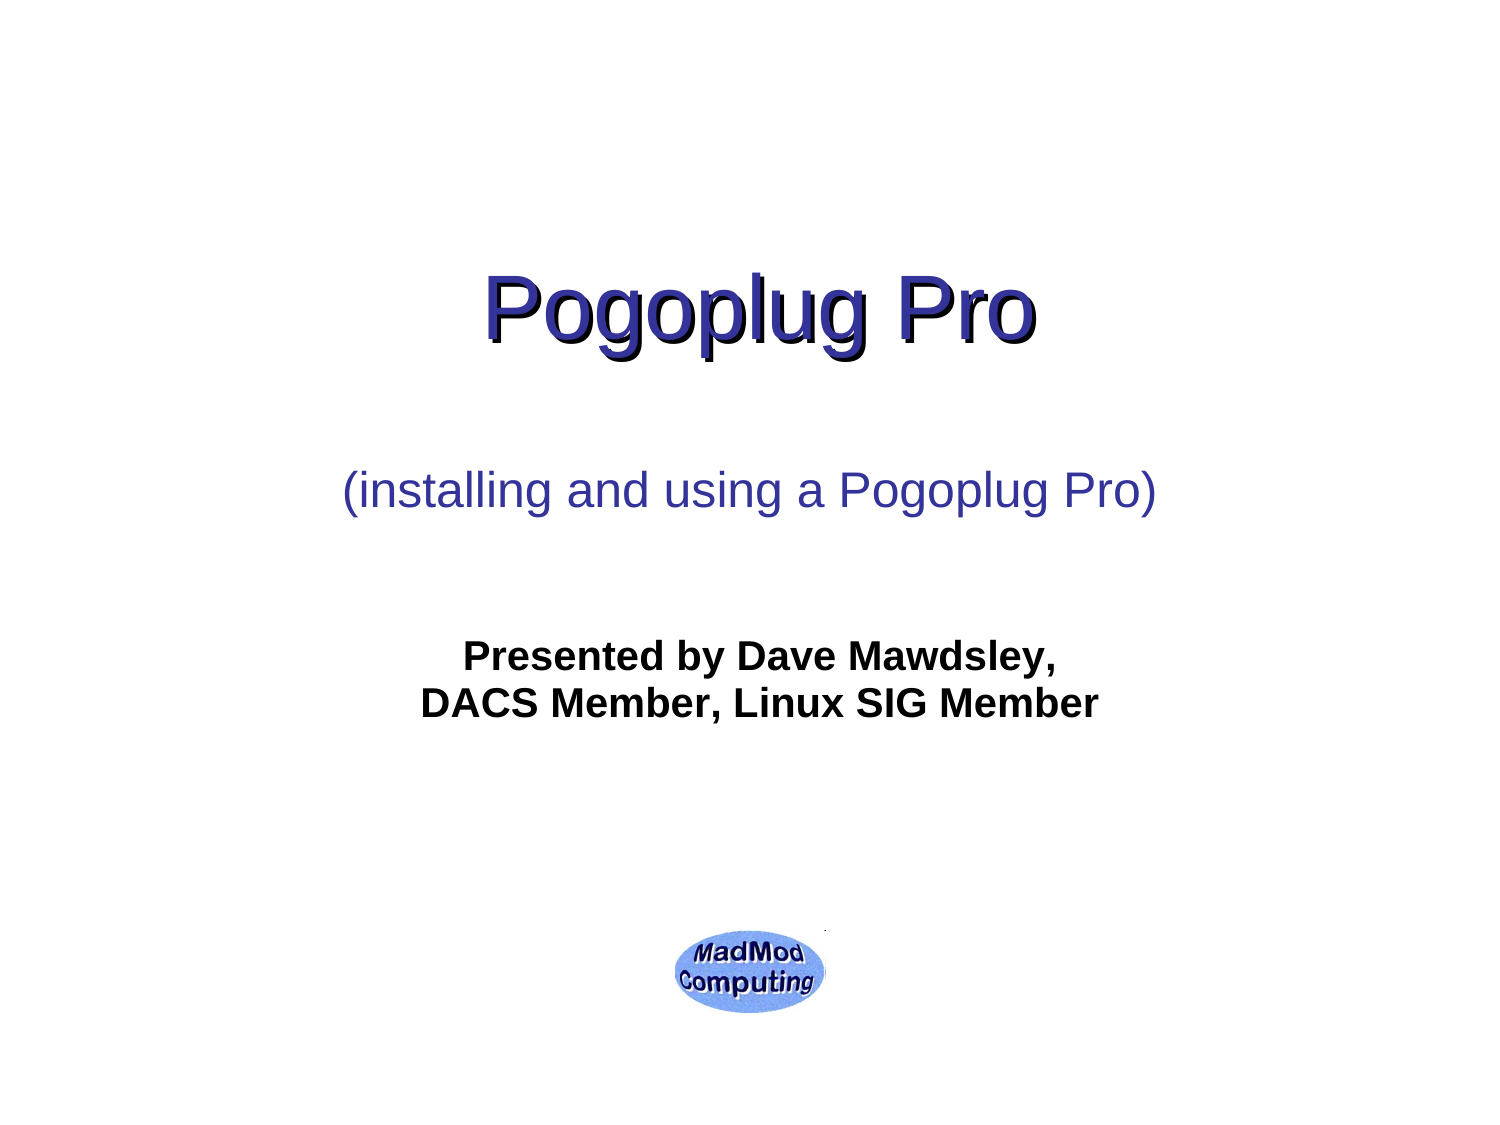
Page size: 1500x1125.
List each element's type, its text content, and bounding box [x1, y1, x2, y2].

text_box (installing and using a Pogoplug Pro) [300, 450, 1201, 526]
subtitle Presented by Dave Mawdsley, DACS Member, Linux SIG Member [47, 632, 1398, 1046]
title Pogoplug Pro [215, 224, 1304, 391]
picture [675, 930, 826, 1013]
